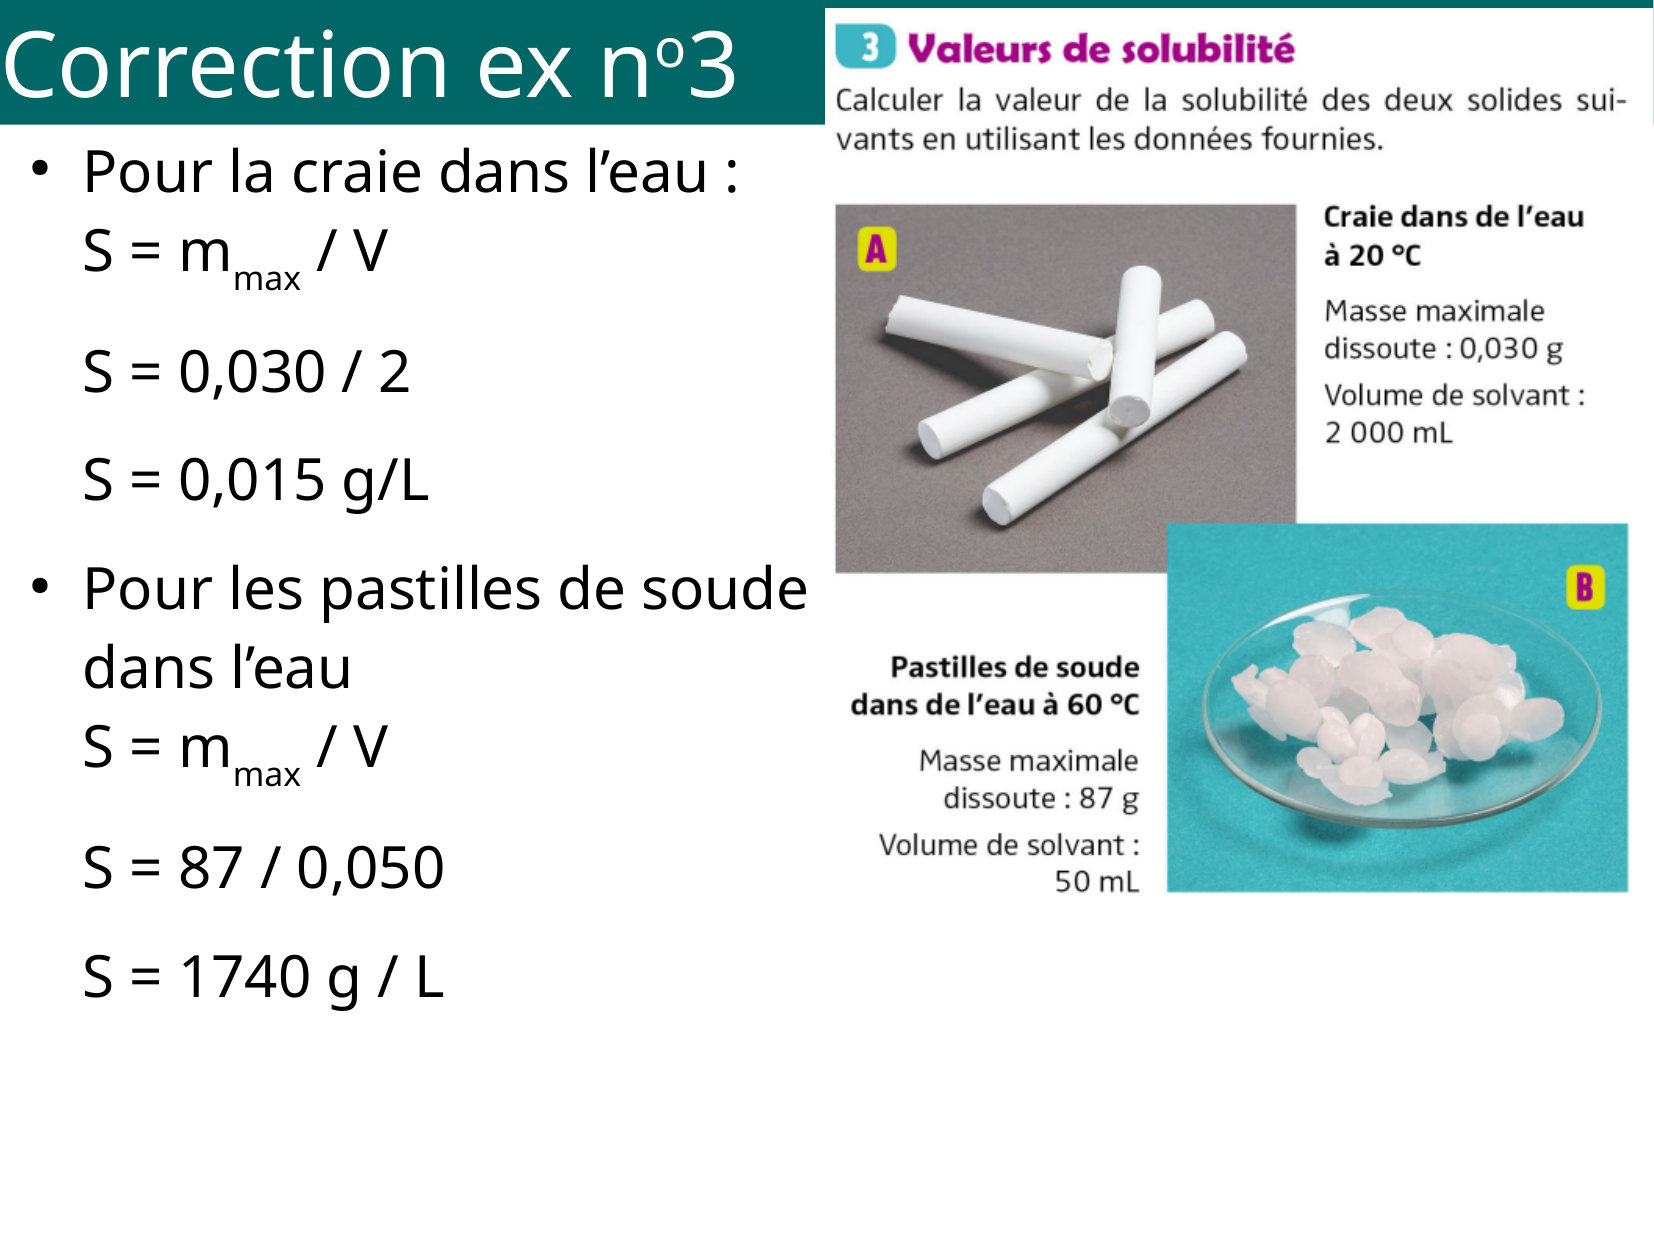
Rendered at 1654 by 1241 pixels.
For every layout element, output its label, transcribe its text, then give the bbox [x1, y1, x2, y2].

title Correction ex no3 [0, 4, 1654, 120]
picture [825, 8, 1654, 910]
list Pour la craie dans l’eau : S = mmax / V S = 0,030 / 2 S = 0,015 g/L Pour les pastilles de soude dans l’eau S = mmax / V S = 87 / 0,050 S = 1740 g / L [11, 129, 1642, 1229]
